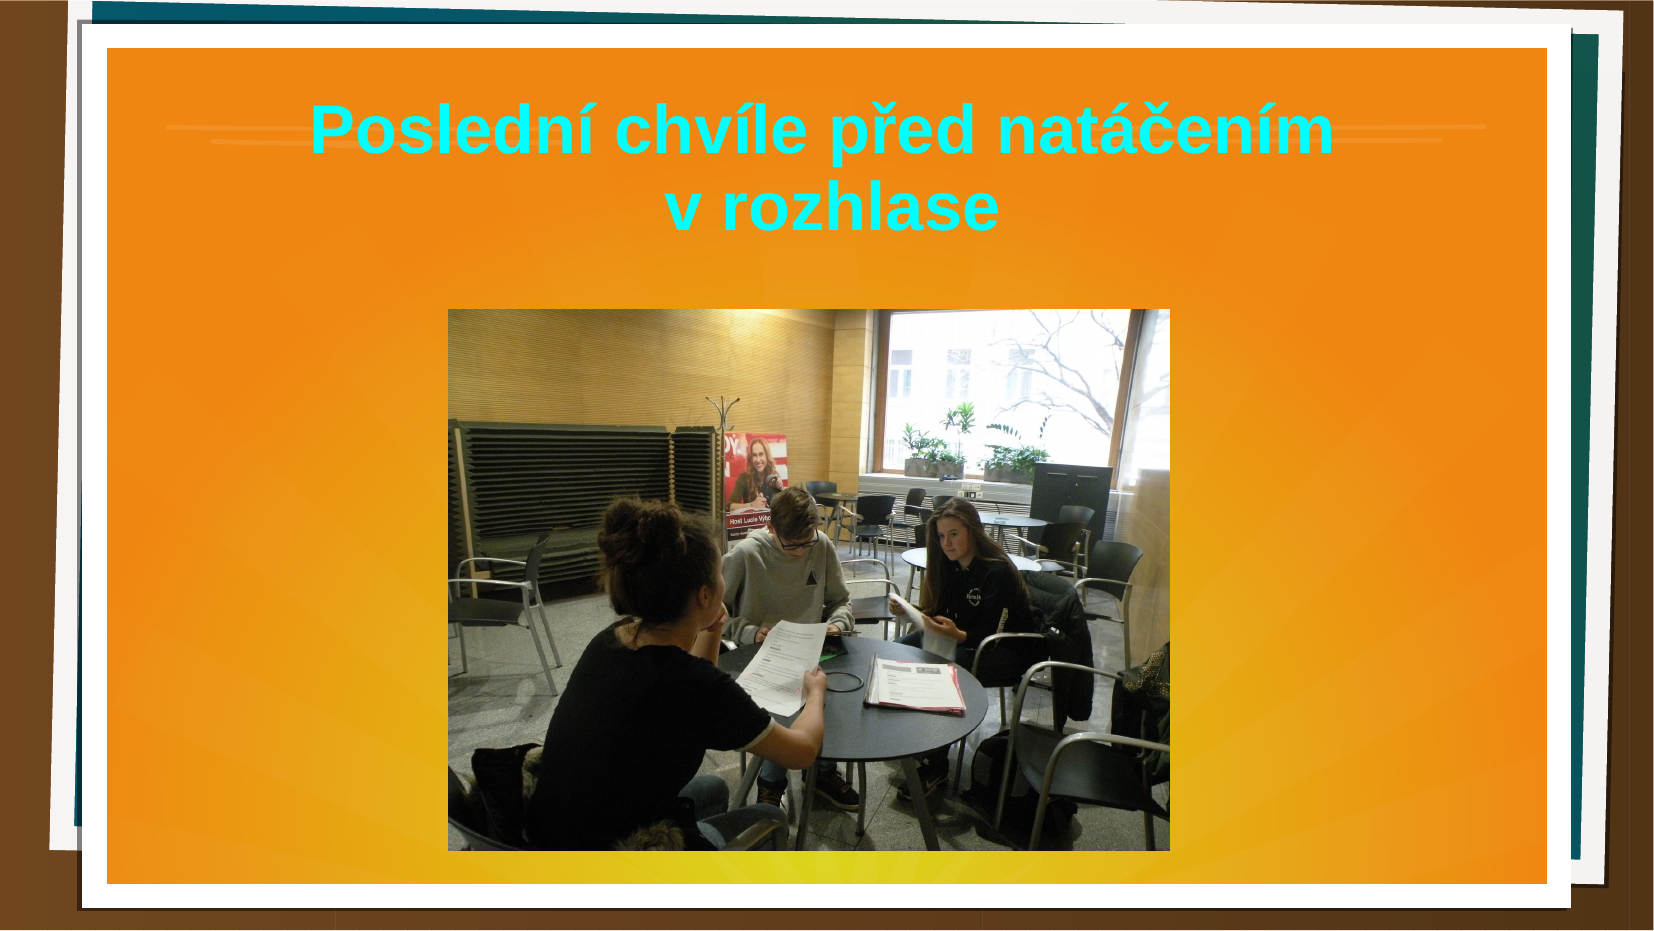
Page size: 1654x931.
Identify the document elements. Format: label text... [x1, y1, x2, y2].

picture [448, 309, 1170, 851]
title Poslední chvíle před natáčením v rozhlase [271, 65, 1394, 272]
